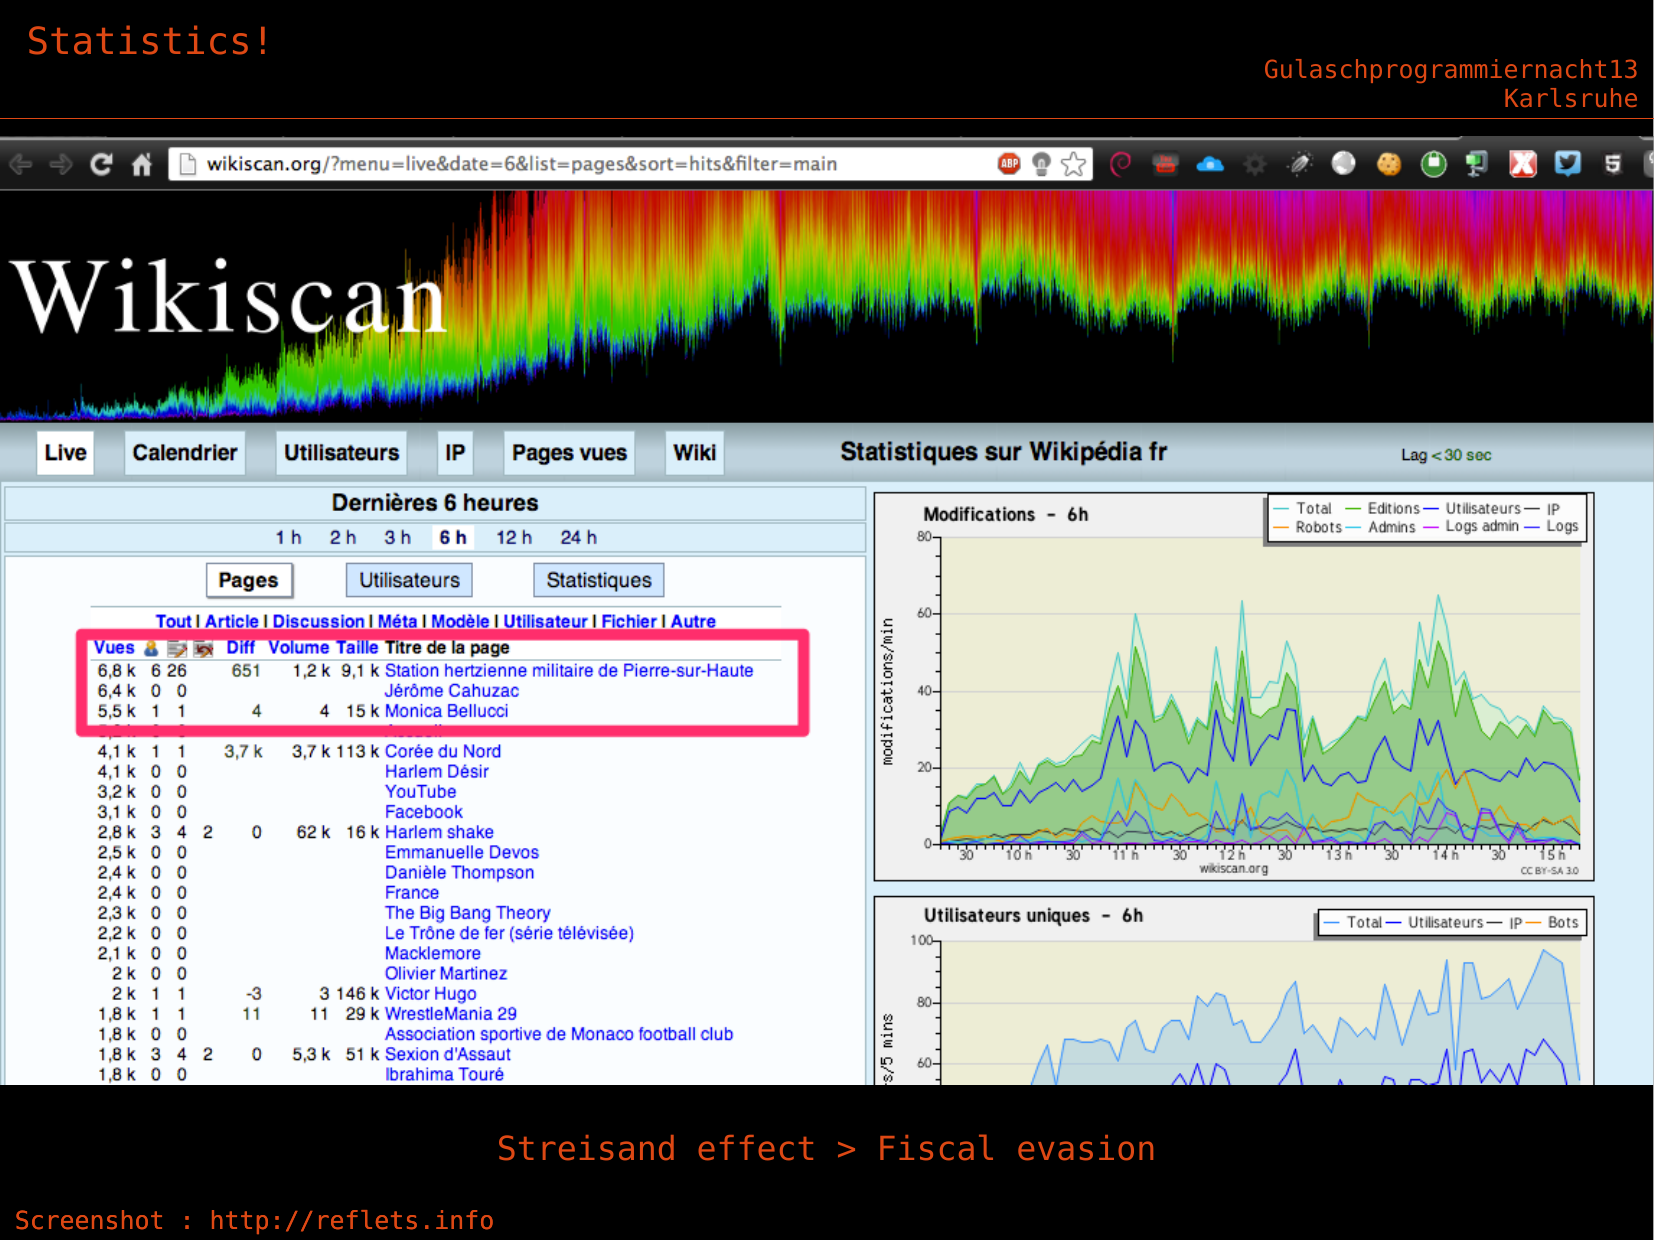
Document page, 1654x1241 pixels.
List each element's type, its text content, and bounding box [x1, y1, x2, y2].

text_box Streisand effect > Fiscal evasion [0, 1122, 1654, 1176]
text_box Statistics! [11, 12, 969, 71]
picture [0, 136, 1654, 1085]
text_box Screenshot : http://reflets.info [0, 1198, 957, 1241]
text_box Gulaschprogrammiernacht13 Karlsruhe [1248, 47, 1654, 121]
